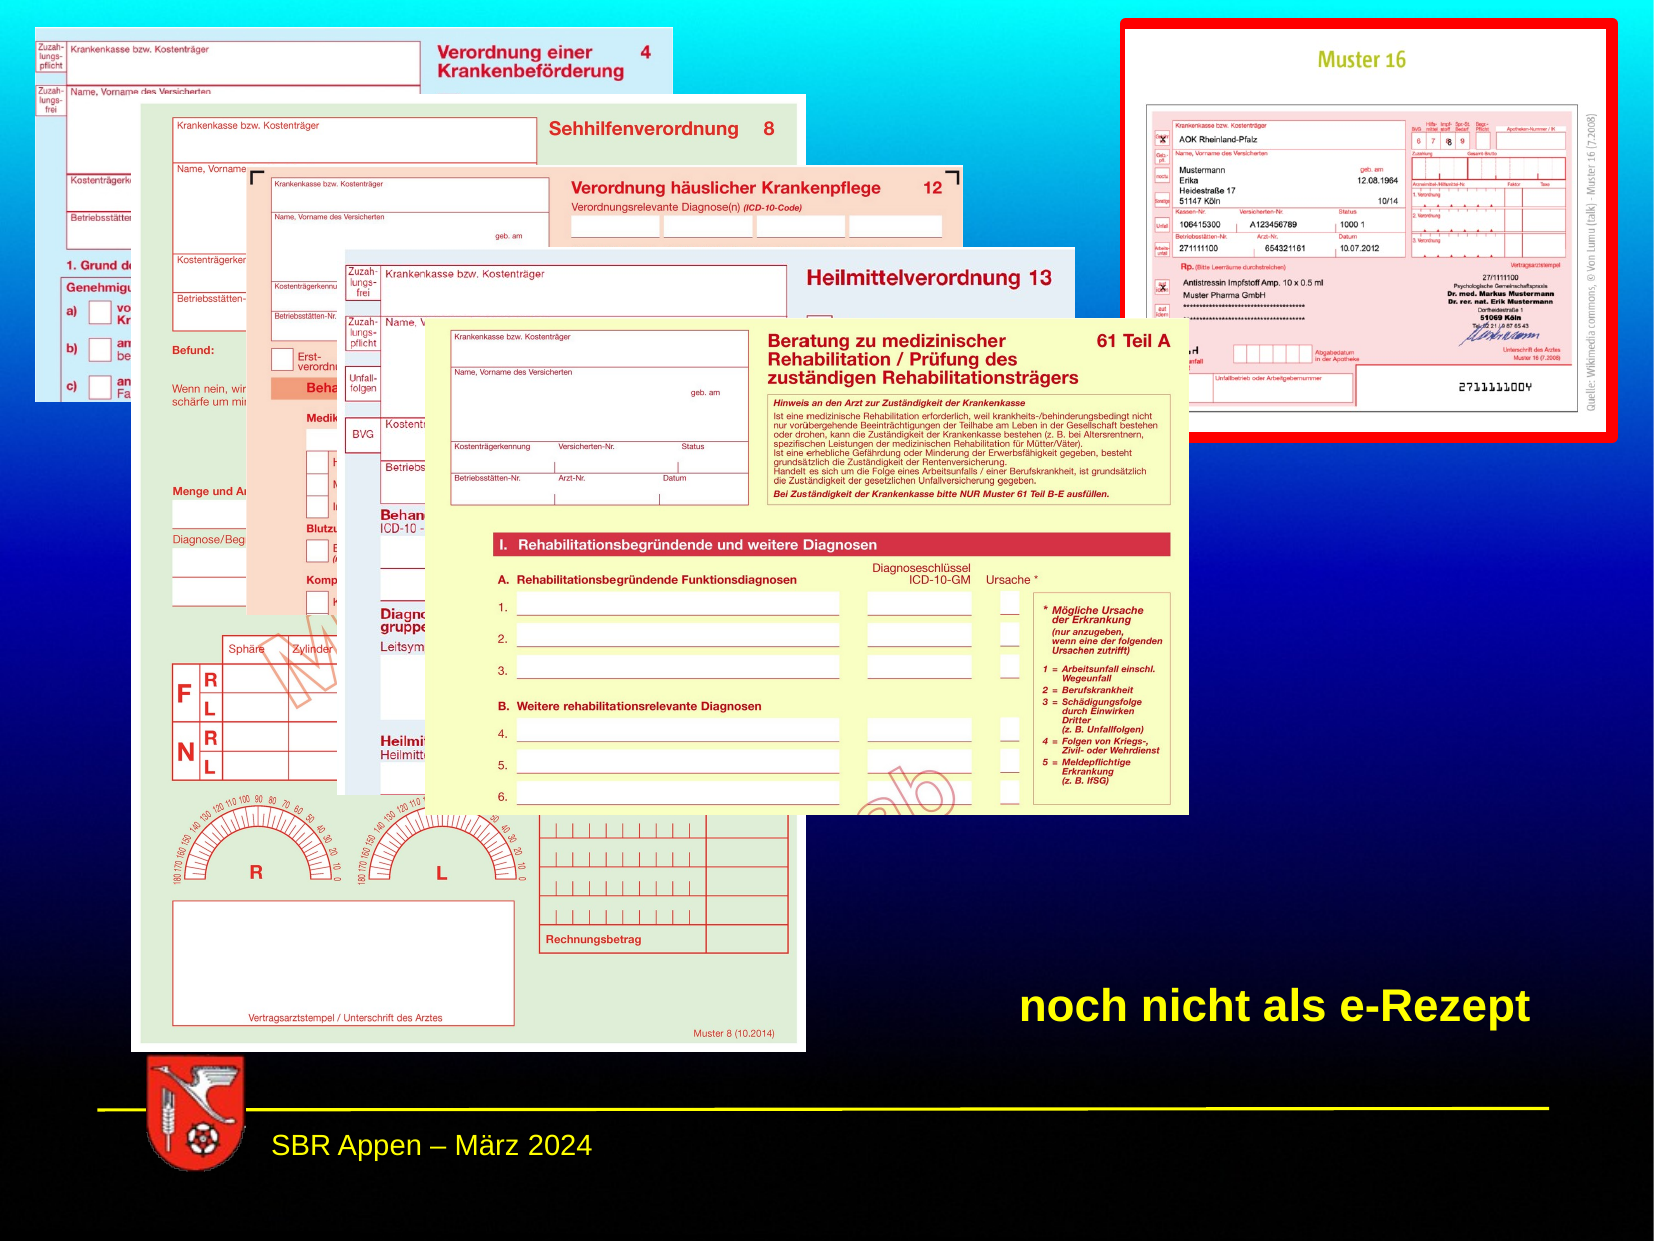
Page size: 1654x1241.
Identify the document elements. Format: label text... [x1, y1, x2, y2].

picture [0, 0, 1654, 1241]
text_box noch nicht als e-Rezept [1003, 972, 1546, 1040]
text_box SBR Appen – März 2024 [256, 1121, 760, 1170]
